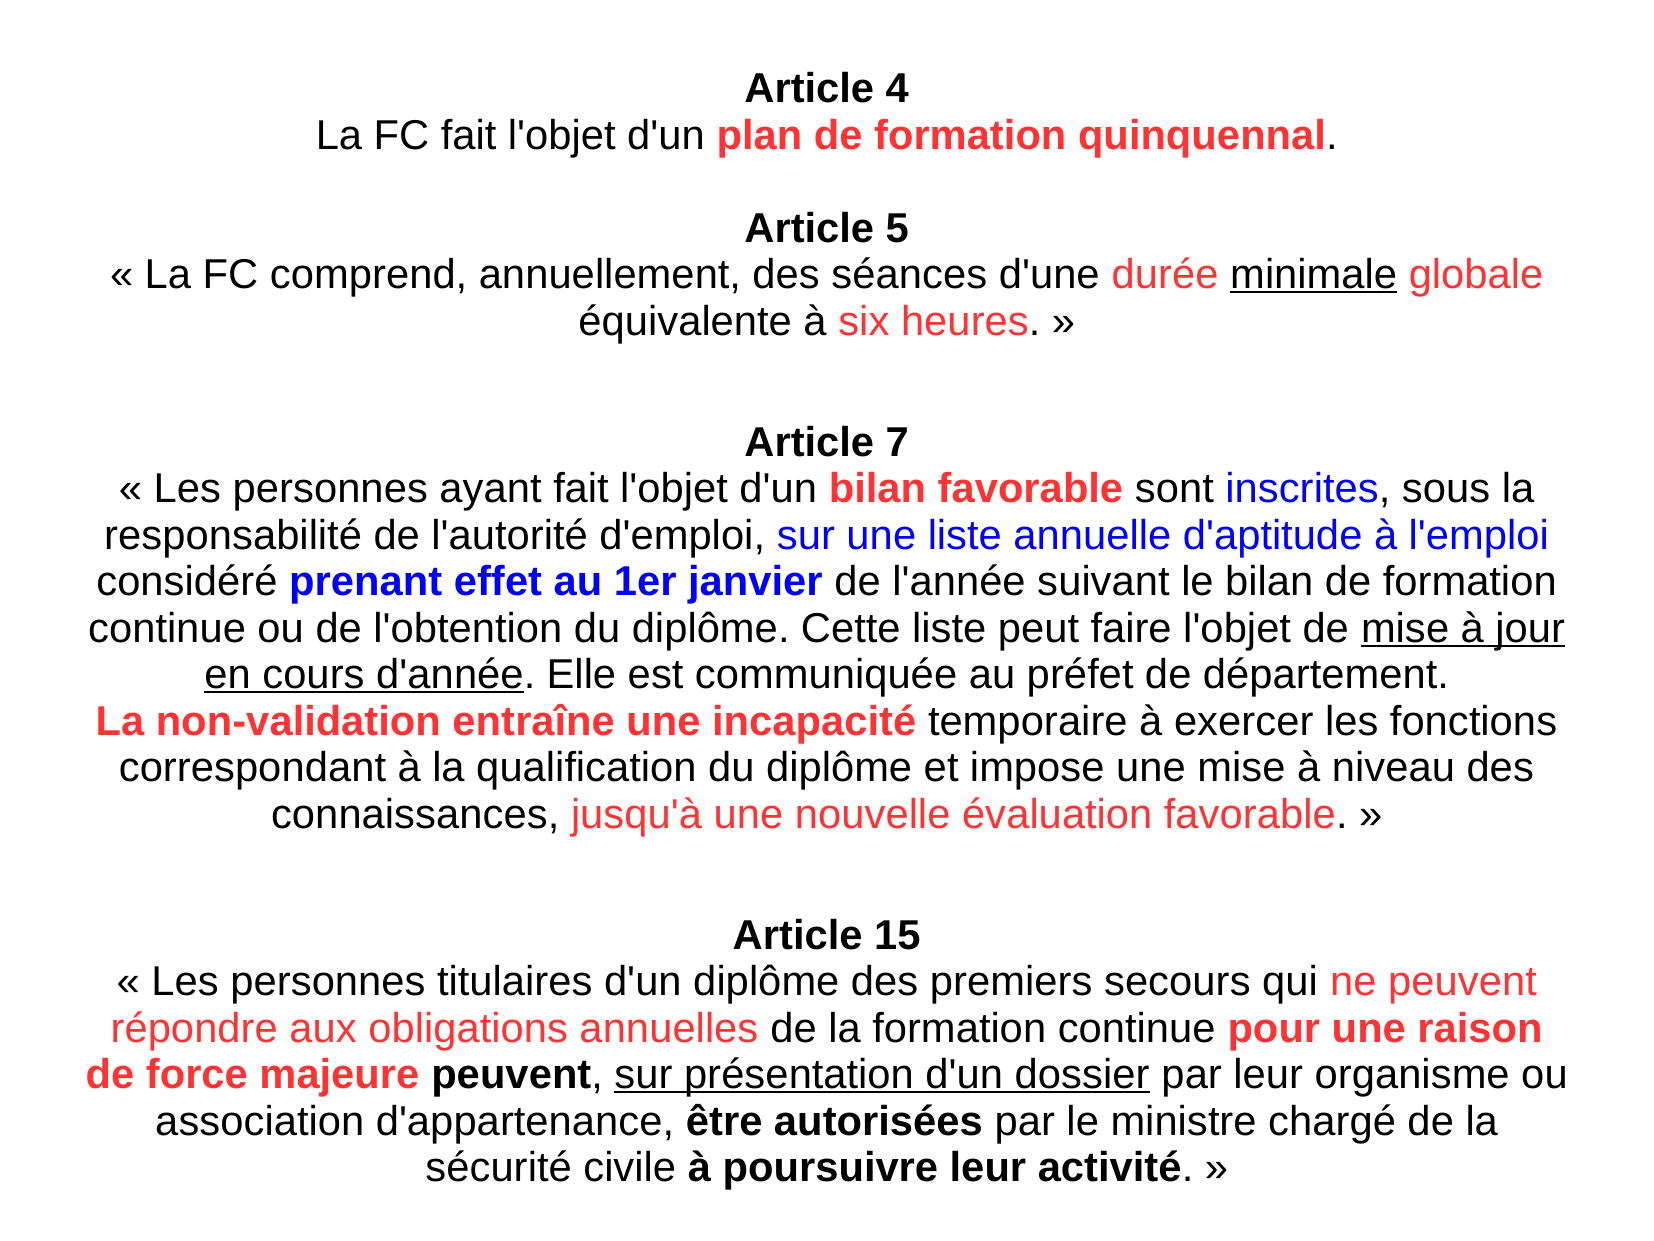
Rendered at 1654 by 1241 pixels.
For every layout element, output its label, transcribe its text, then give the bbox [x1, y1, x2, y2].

subtitle Article 4 La FC fait l'objet d'un plan de formation quinquennal. Article 5 « La FC comprend, annuellement, des séances d'une durée minimale globale équivalente à six heures. » Article 7 « Les personnes ayant fait l'objet d'un bilan favorable sont inscrites, sous la responsabilité de l'autorité d'emploi, sur une liste annuelle d'aptitude à l'emploi considéré prenant effet au 1er janvier de l'année suivant le bilan de formation continue ou de l'obtention du diplôme. Cette liste peut faire l'objet de mise à jour en cours d'année. Elle est communiquée au préfet de département. La non-validation entraîne une incapacité temporaire à exercer les fonctions correspondant à la qualification du diplôme et impose une mise à niveau des connaissances, jusqu'à une nouvelle évaluation favorable. » Article 15 « Les personnes titulaires d'un diplôme des premiers secours qui ne peuvent répondre aux obligations annuelles de la formation continue pour une raison de force majeure peuvent, sur présentation d'un dossier par leur organisme ou association d'appartenance, être autorisées par le ministre chargé de la sécurité civile à poursuivre leur activité. » [82, 64, 1571, 1191]
